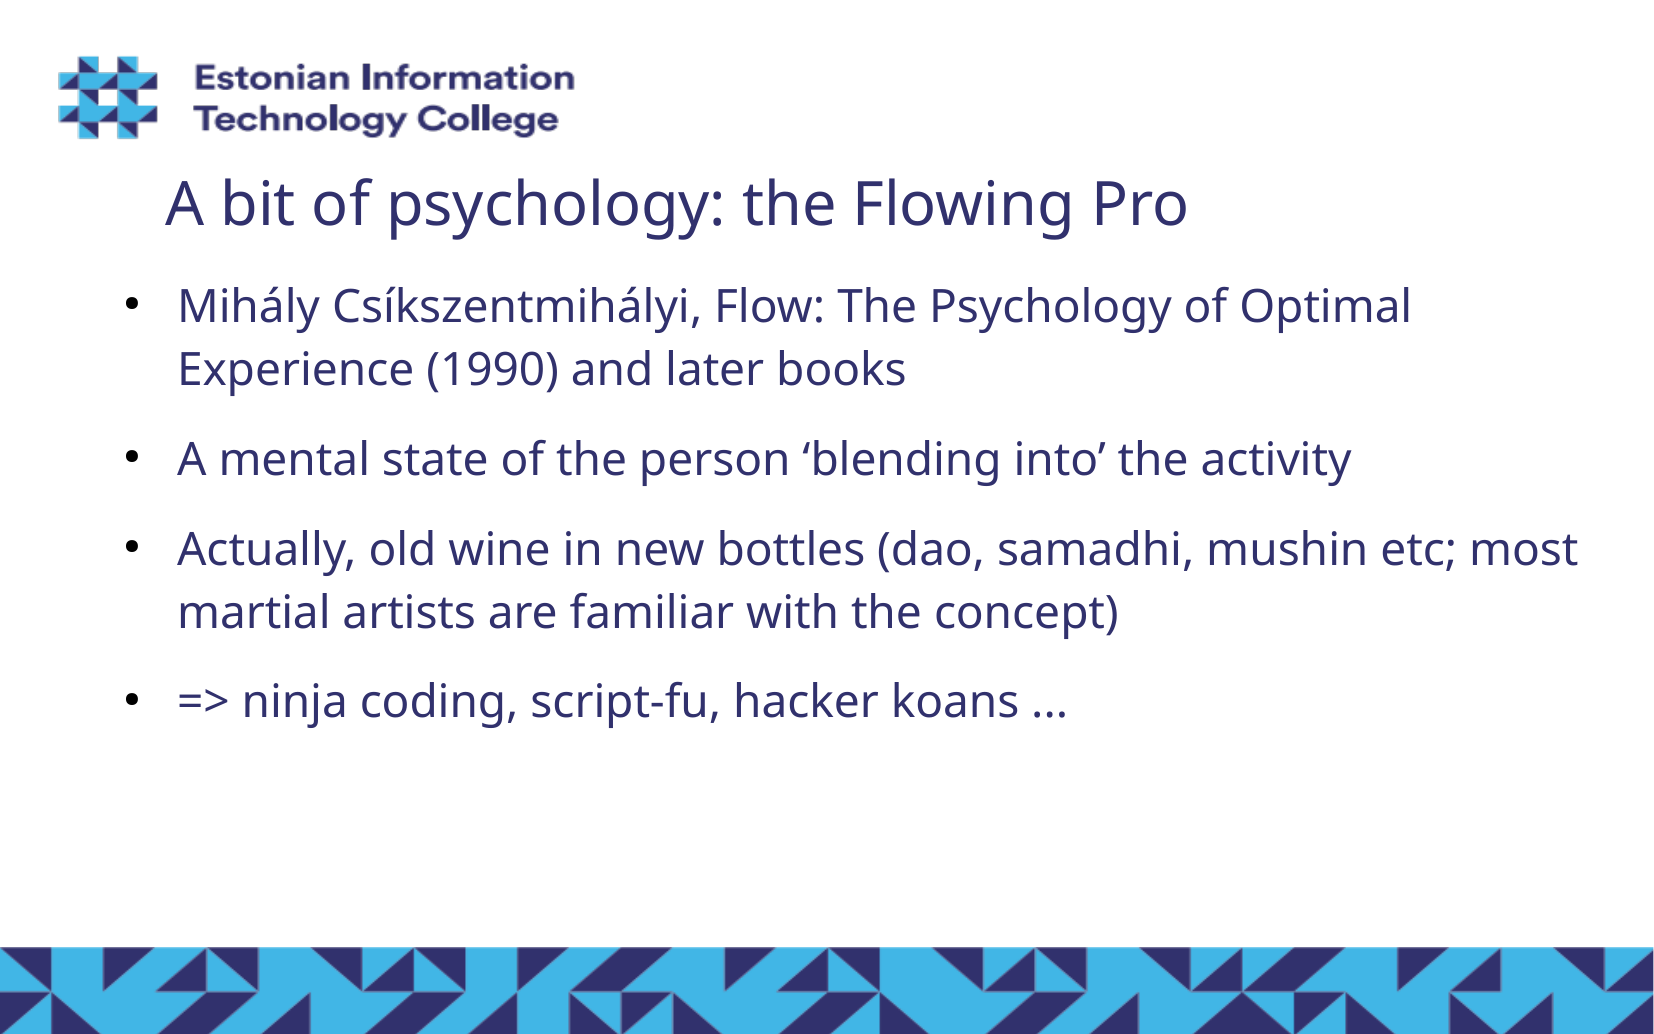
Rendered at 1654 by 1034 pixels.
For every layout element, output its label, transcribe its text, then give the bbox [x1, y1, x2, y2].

list Mihály Csíkszentmihályi, Flow: The Psychology of Optimal Experience (1990) and later books A mental state of the person ‘blending into’ the activity Actually, old wine in new bottles (dao, samadhi, mushin etc; most martial artists are familiar with the concept) => ninja coding, script-fu, hacker koans ... [106, 273, 1607, 922]
title A bit of psychology: the Flowing Pro [165, 147, 1217, 256]
